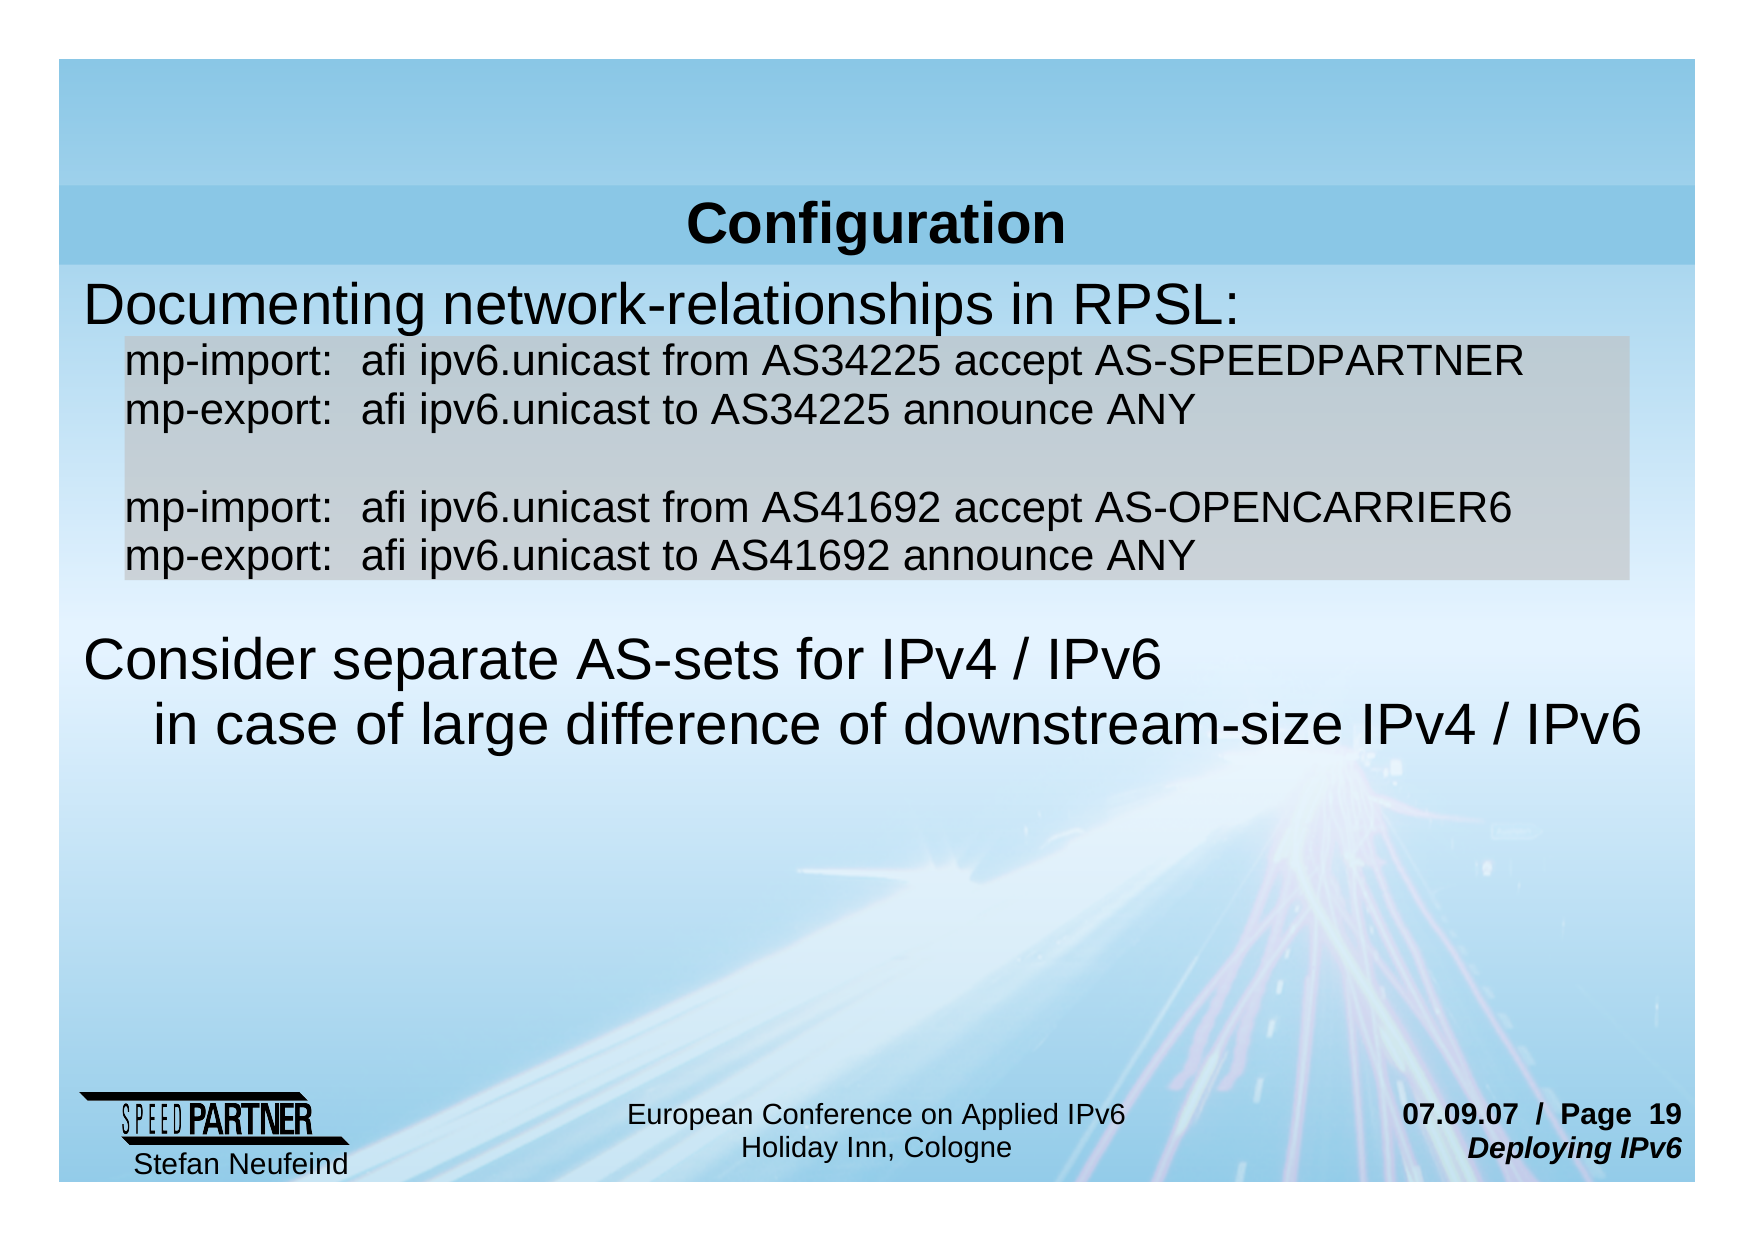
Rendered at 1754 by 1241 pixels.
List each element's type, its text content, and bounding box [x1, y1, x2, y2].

picture [59, 265, 1695, 1182]
list Documenting network-relationships in RPSL: Consider separate AS-sets for IPv4 / IPv6 in case of large difference of downstream-size IPv4 / IPv6 [71, 272, 1695, 1055]
text_box mp-import: afi ipv6.unicast from AS34225 accept AS-SPEEDPARTNER mp-export: afi ipv6.unicast to AS34225 announce ANY mp-import: afi ipv6.unicast from AS41692 accept AS-OPENCARRIER6 mp-export: afi ipv6.unicast to AS41692 announce ANY [124, 336, 1630, 579]
title Configuration [59, 190, 1695, 257]
picture [59, 59, 1695, 185]
